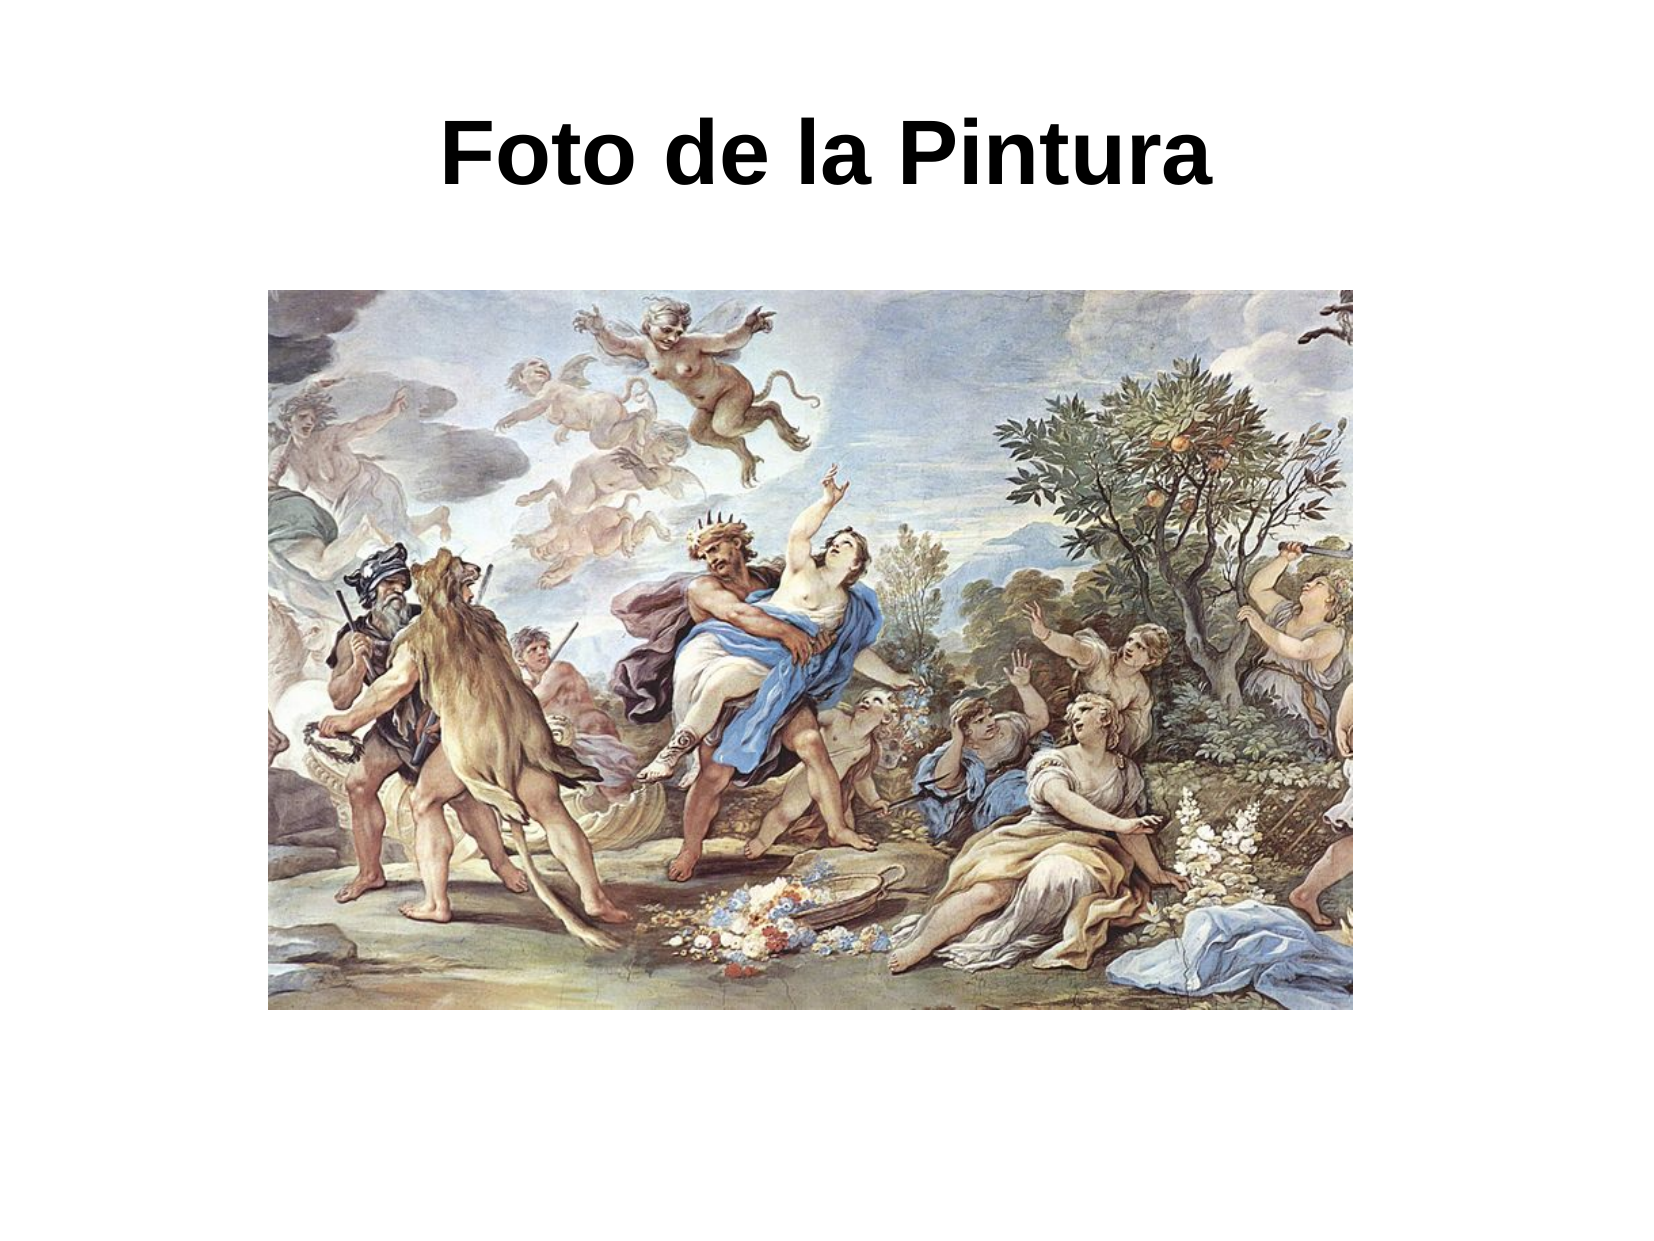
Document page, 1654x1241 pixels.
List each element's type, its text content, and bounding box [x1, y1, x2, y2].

picture [268, 290, 1353, 1010]
title Foto de la Pintura [82, 49, 1571, 257]
